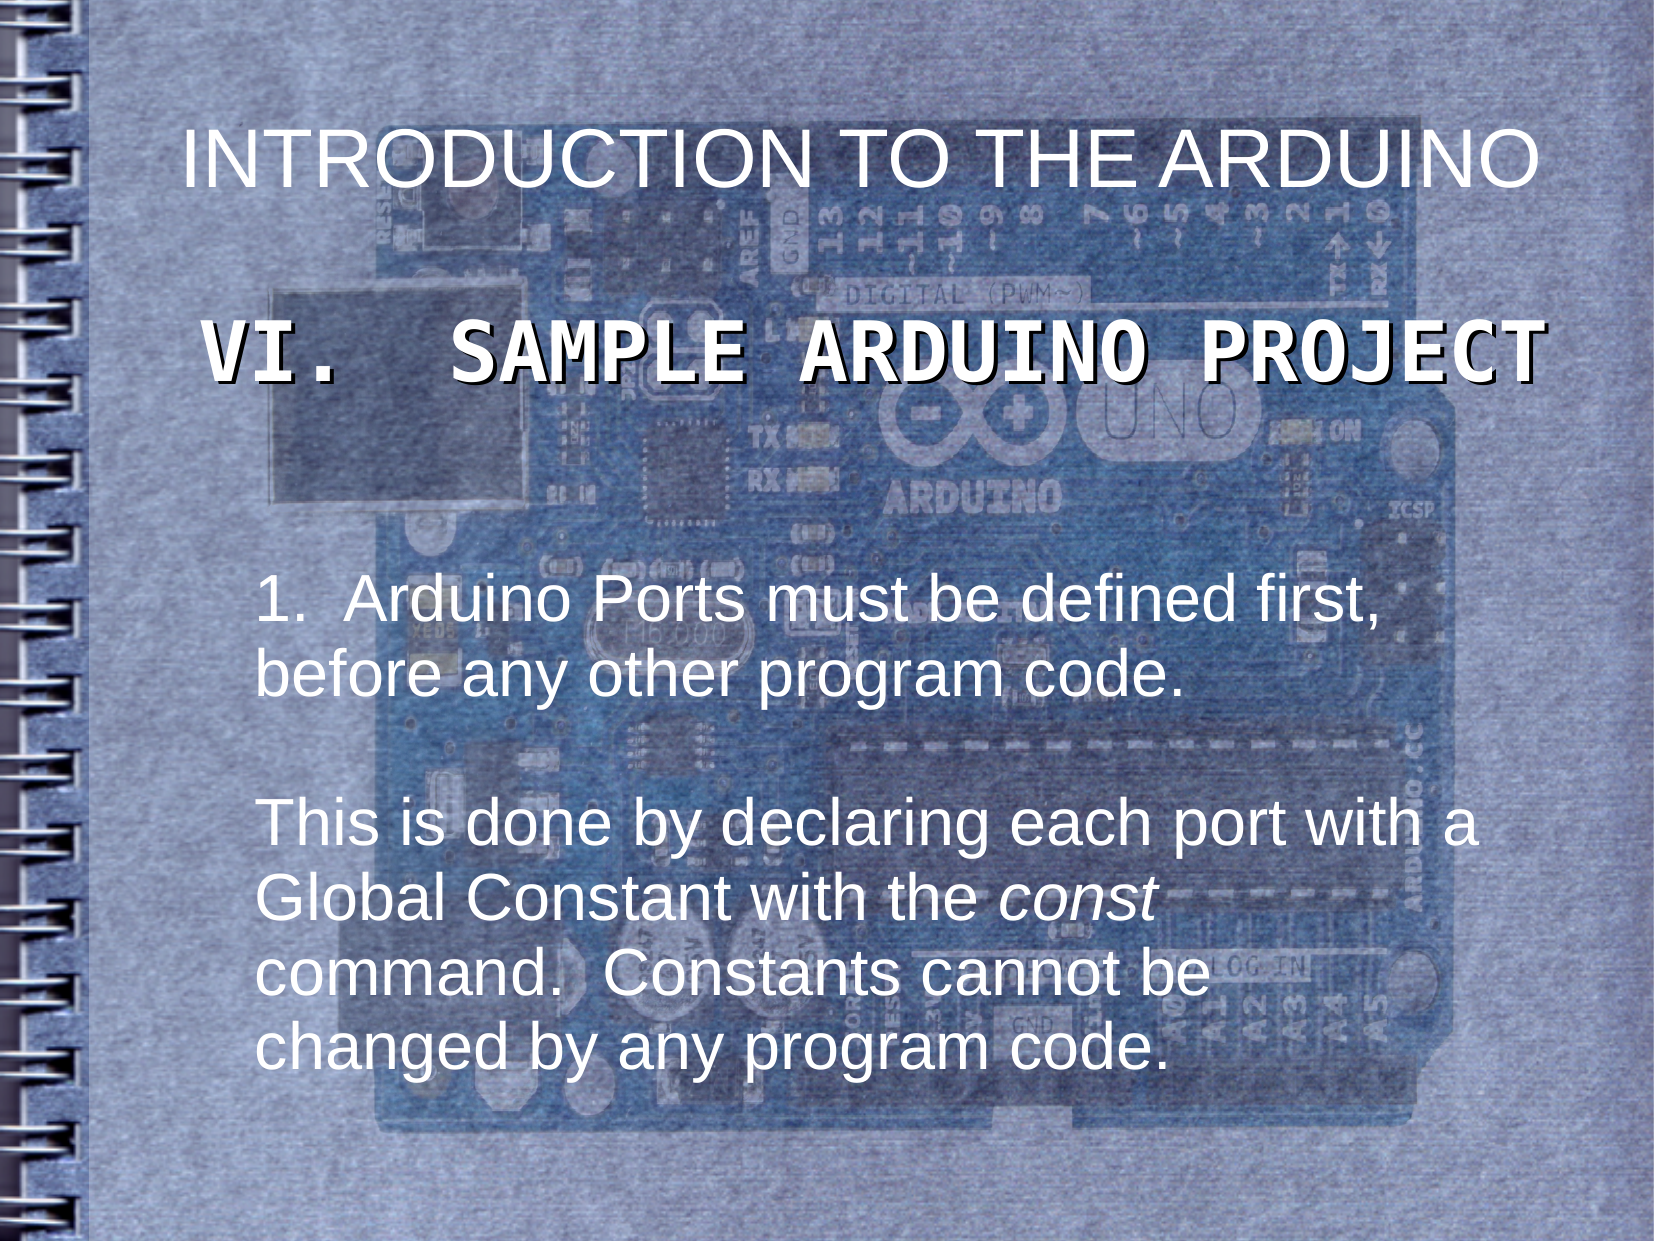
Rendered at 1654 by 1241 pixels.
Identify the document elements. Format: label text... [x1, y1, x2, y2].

text_box VI. SAMPLE ARDUINO PROJECT [153, 296, 1594, 409]
picture [0, 0, 1654, 1241]
text_box INTRODUCTION TO THE ARDUINO [165, 75, 1561, 286]
text_box 1. Arduino Ports must be defined first, before any other program code. This is done by declaring each port with a Global Constant with the const command. Constants cannot be changed by any program code. [240, 553, 1501, 1111]
